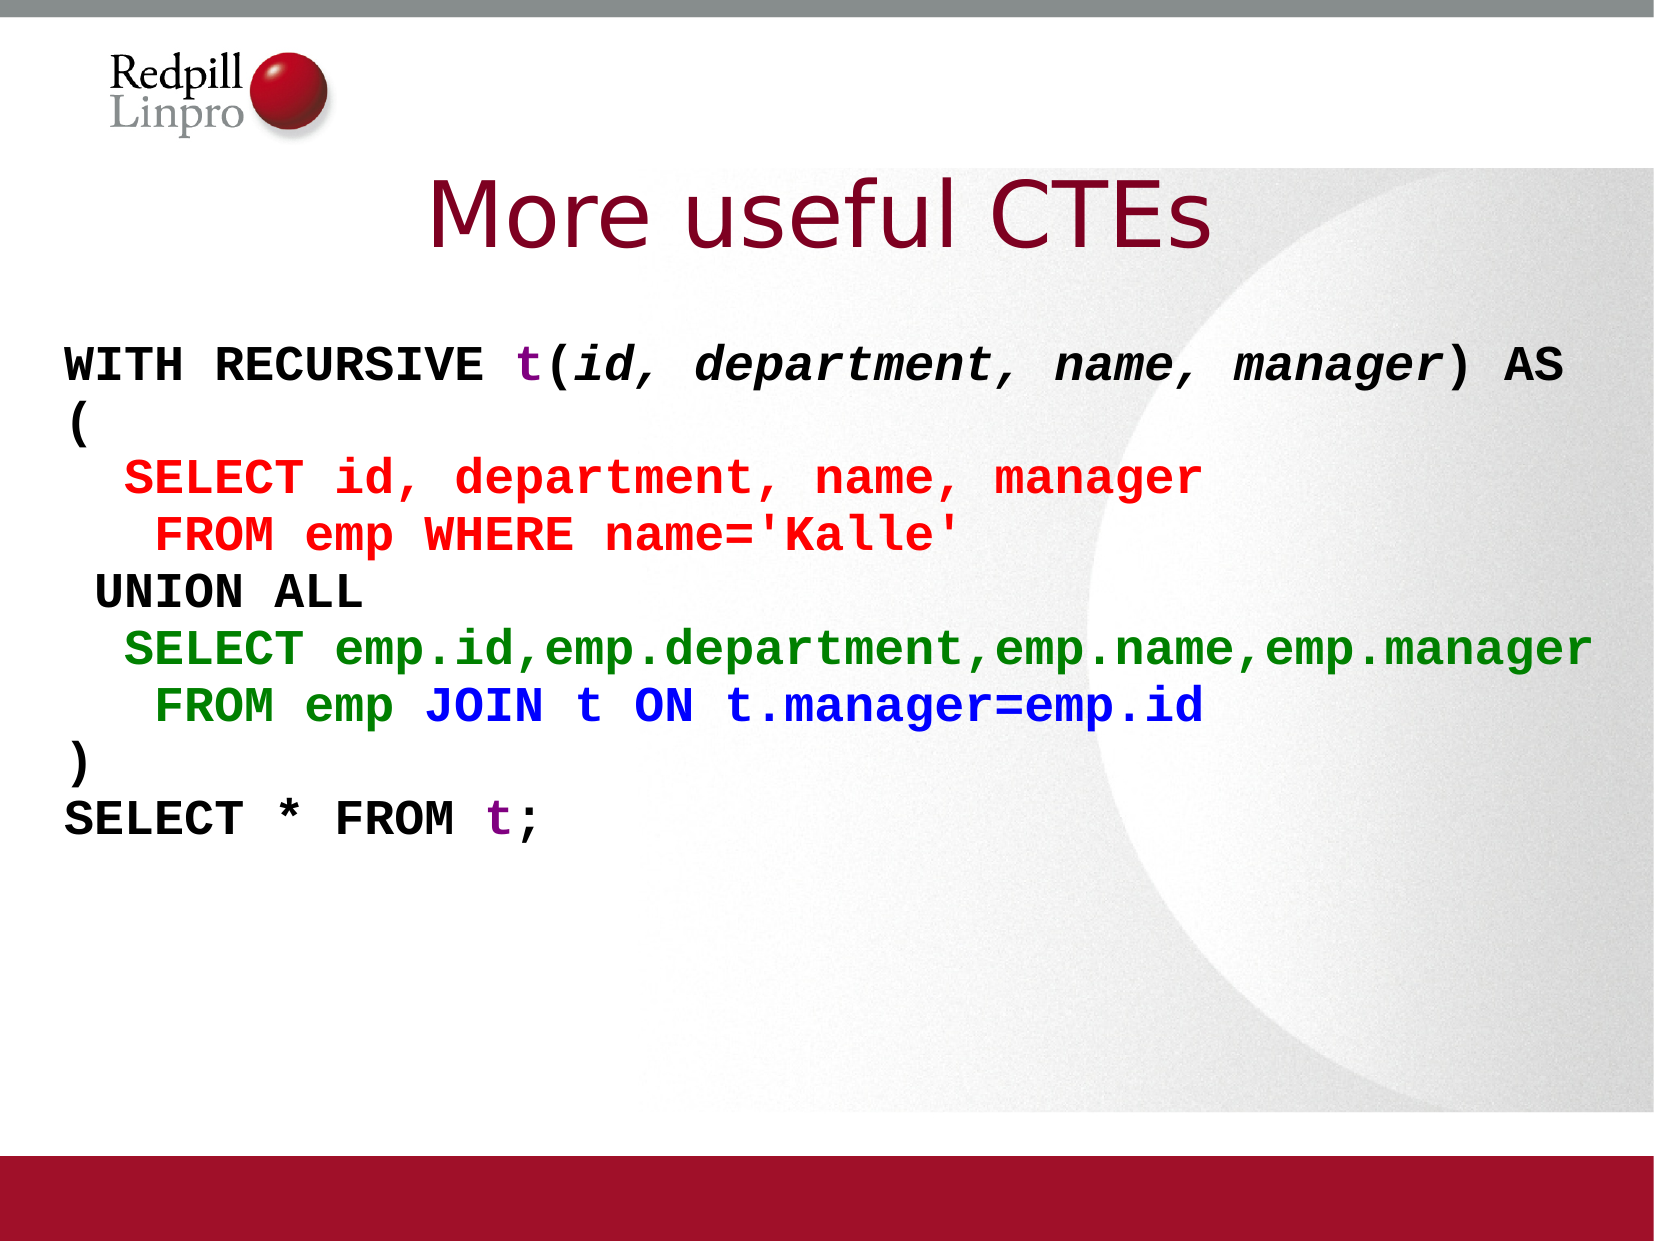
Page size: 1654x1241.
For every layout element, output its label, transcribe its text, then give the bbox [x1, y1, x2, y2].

title More useful CTEs [76, 147, 1565, 285]
picture [0, 0, 1654, 1241]
text_box WITH RECURSIVE t(id, department, name, manager) AS ( SELECT id, department, name, manager FROM emp WHERE name='Kalle' UNION ALL SELECT emp.id,emp.department,emp.name,emp.manager FROM emp JOIN t ON t.manager=emp.id ) SELECT * FROM t; [49, 331, 1635, 914]
